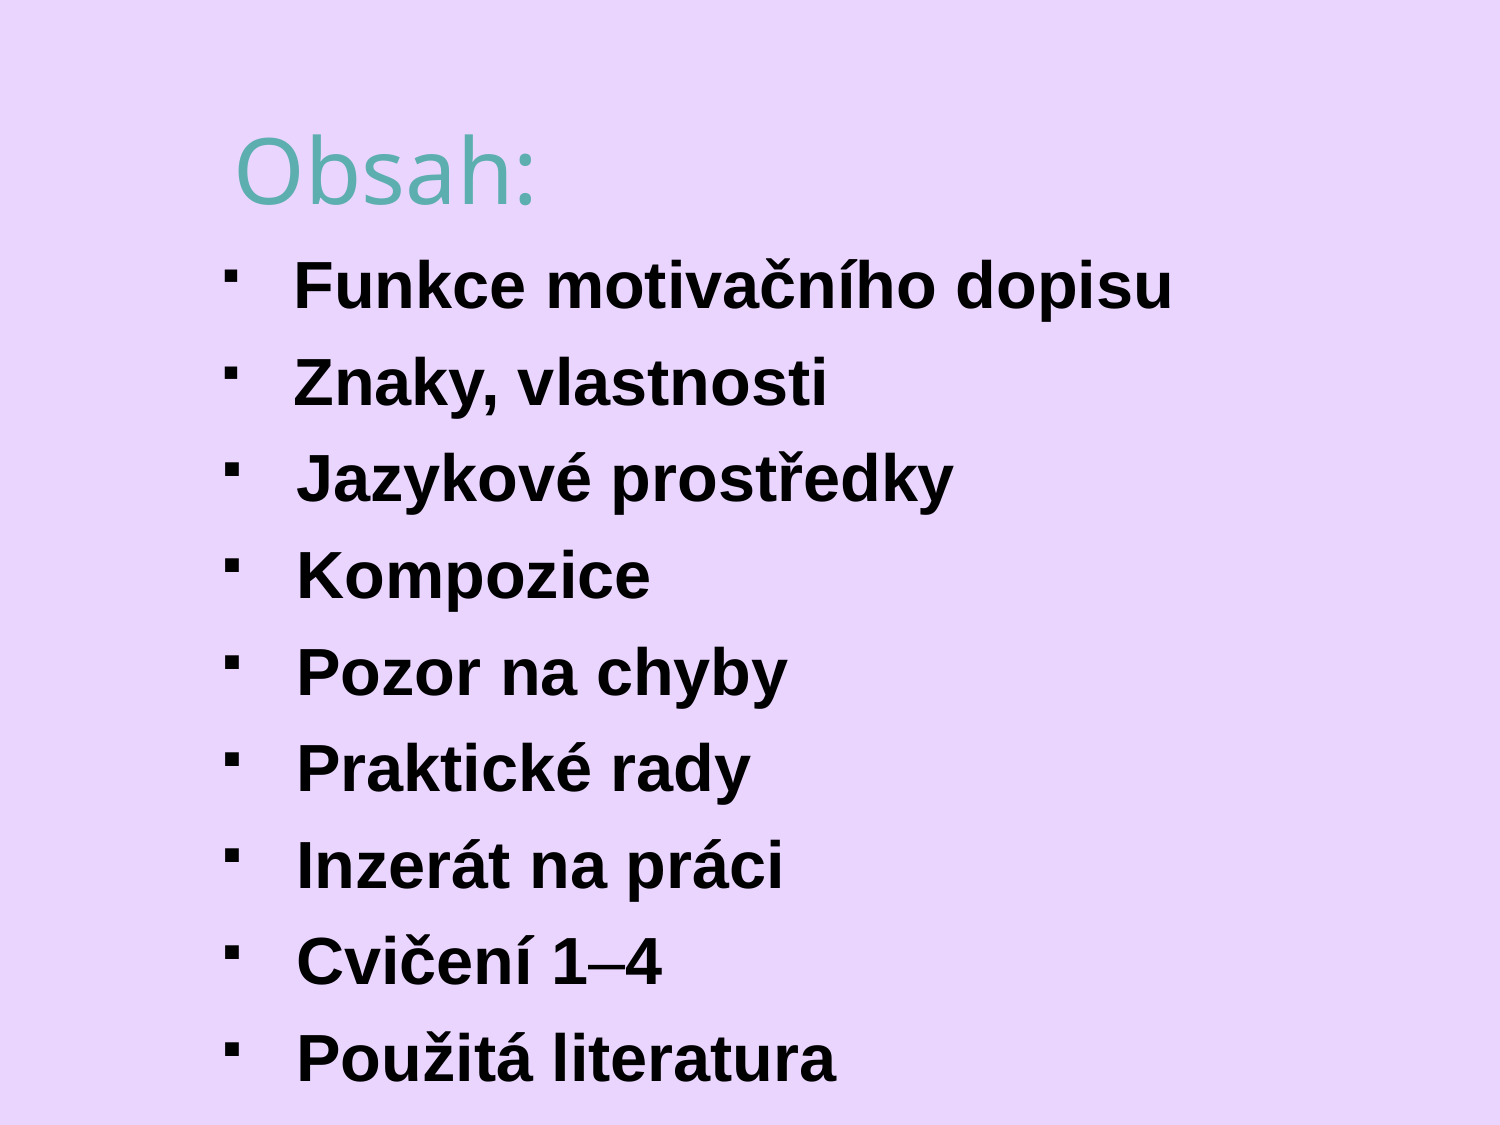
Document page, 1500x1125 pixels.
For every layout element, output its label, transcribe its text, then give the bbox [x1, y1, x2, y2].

list Funkce motivačního dopisu Znaky, vlastnosti Jazykové prostředky Kompozice Pozor na chyby Praktické rady Inzerát na práci Cvičení 1–4 Použitá literatura [206, 234, 1407, 1125]
title Obsah: [218, 42, 1419, 231]
